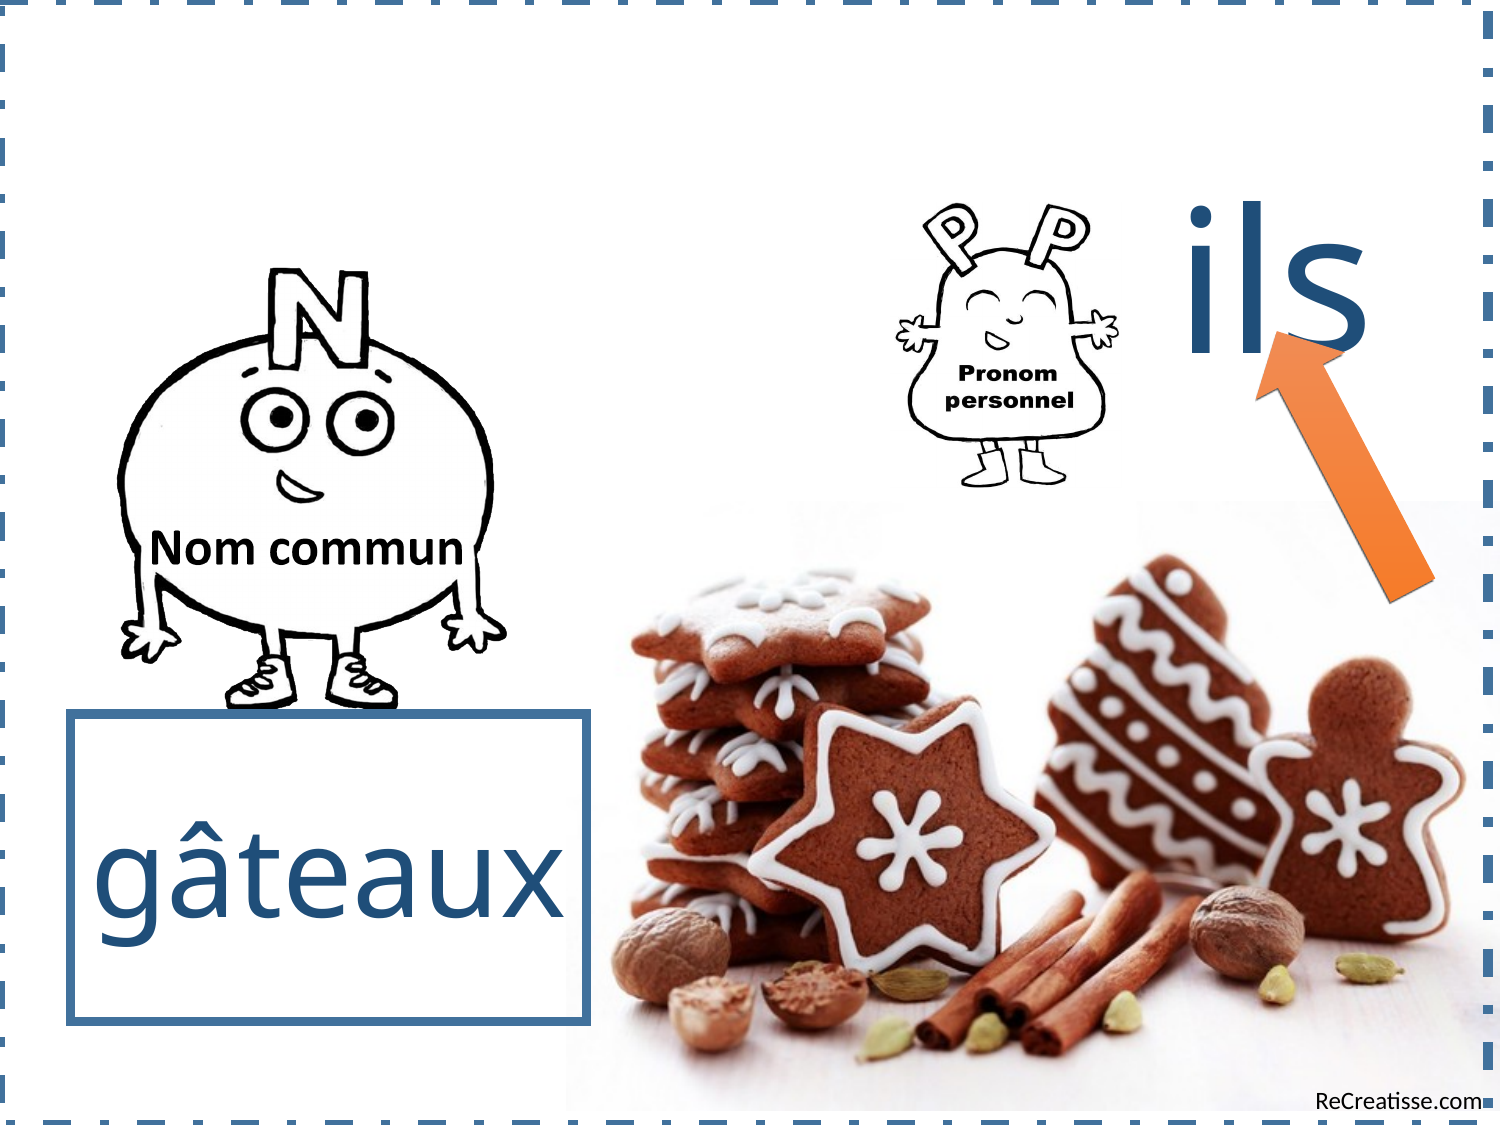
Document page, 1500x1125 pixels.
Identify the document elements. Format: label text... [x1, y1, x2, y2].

picture [94, 264, 523, 714]
picture [890, 202, 1122, 488]
text_box [1255, 331, 1436, 602]
text_box ils [1091, 57, 1458, 489]
text_box gâteaux [71, 714, 586, 1021]
picture [566, 501, 1500, 1112]
text_box ReCreatisse.com [1300, 1077, 1498, 1122]
